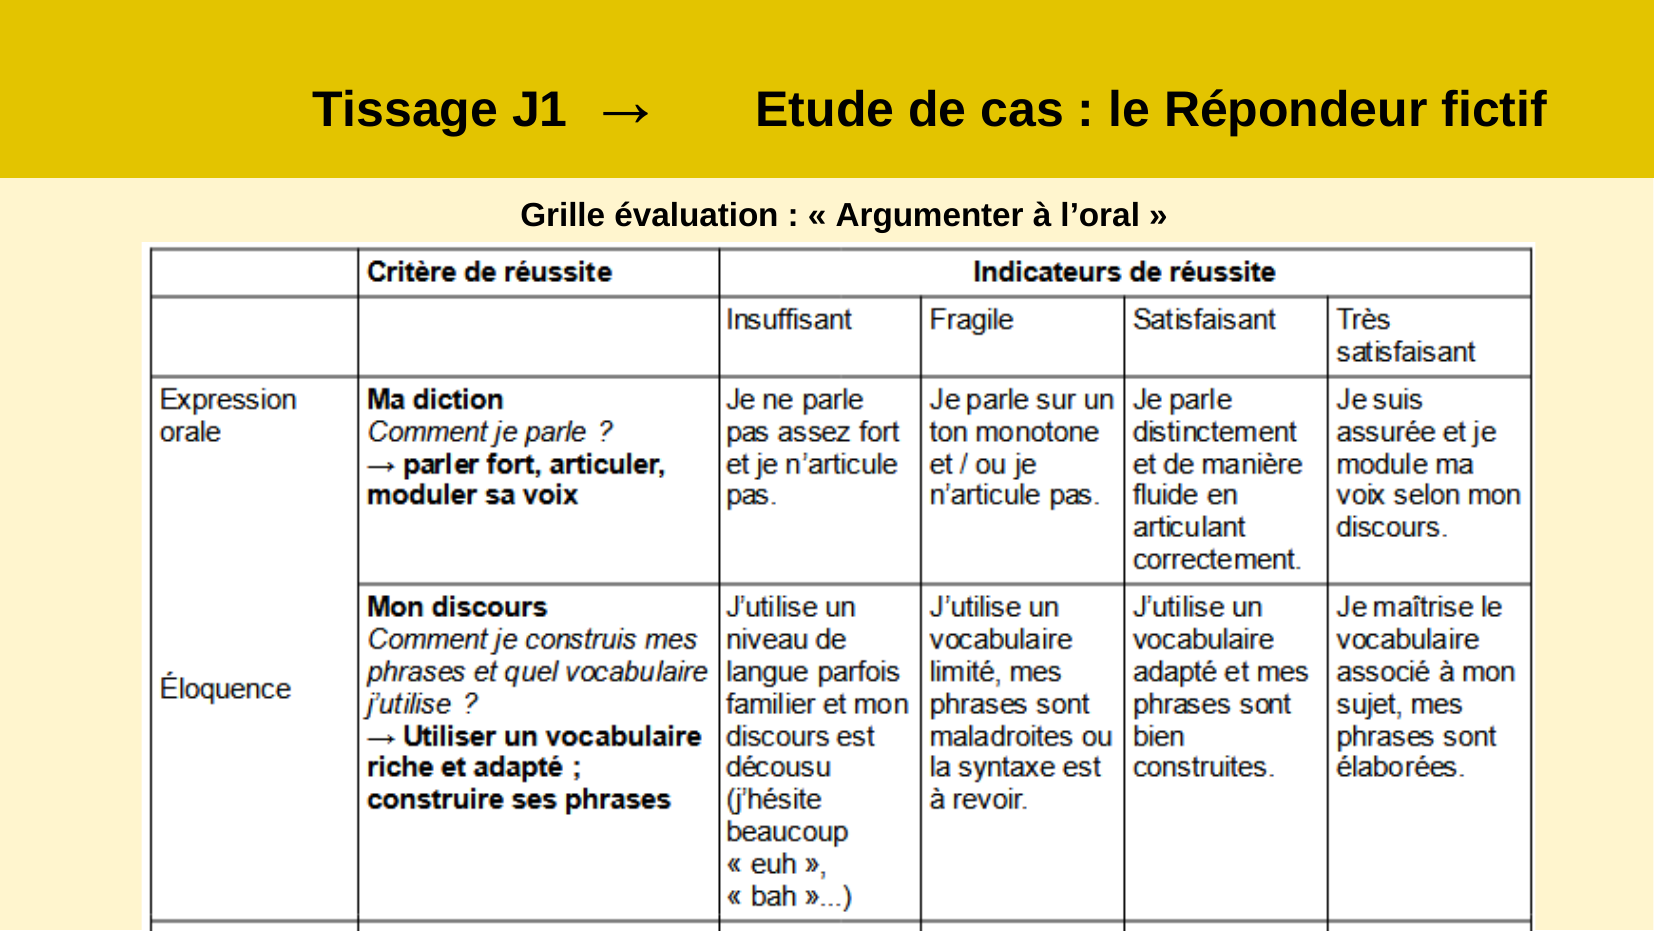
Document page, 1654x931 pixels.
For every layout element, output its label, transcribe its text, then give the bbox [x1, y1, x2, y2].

text_box [0, 0, 1654, 178]
picture [141, 242, 1536, 931]
text_box Grille évaluation : « Argumenter à l’oral » [318, 188, 1371, 241]
text_box Tissage J1 → Etude de cas : le Répondeur fictif [224, 50, 1619, 234]
